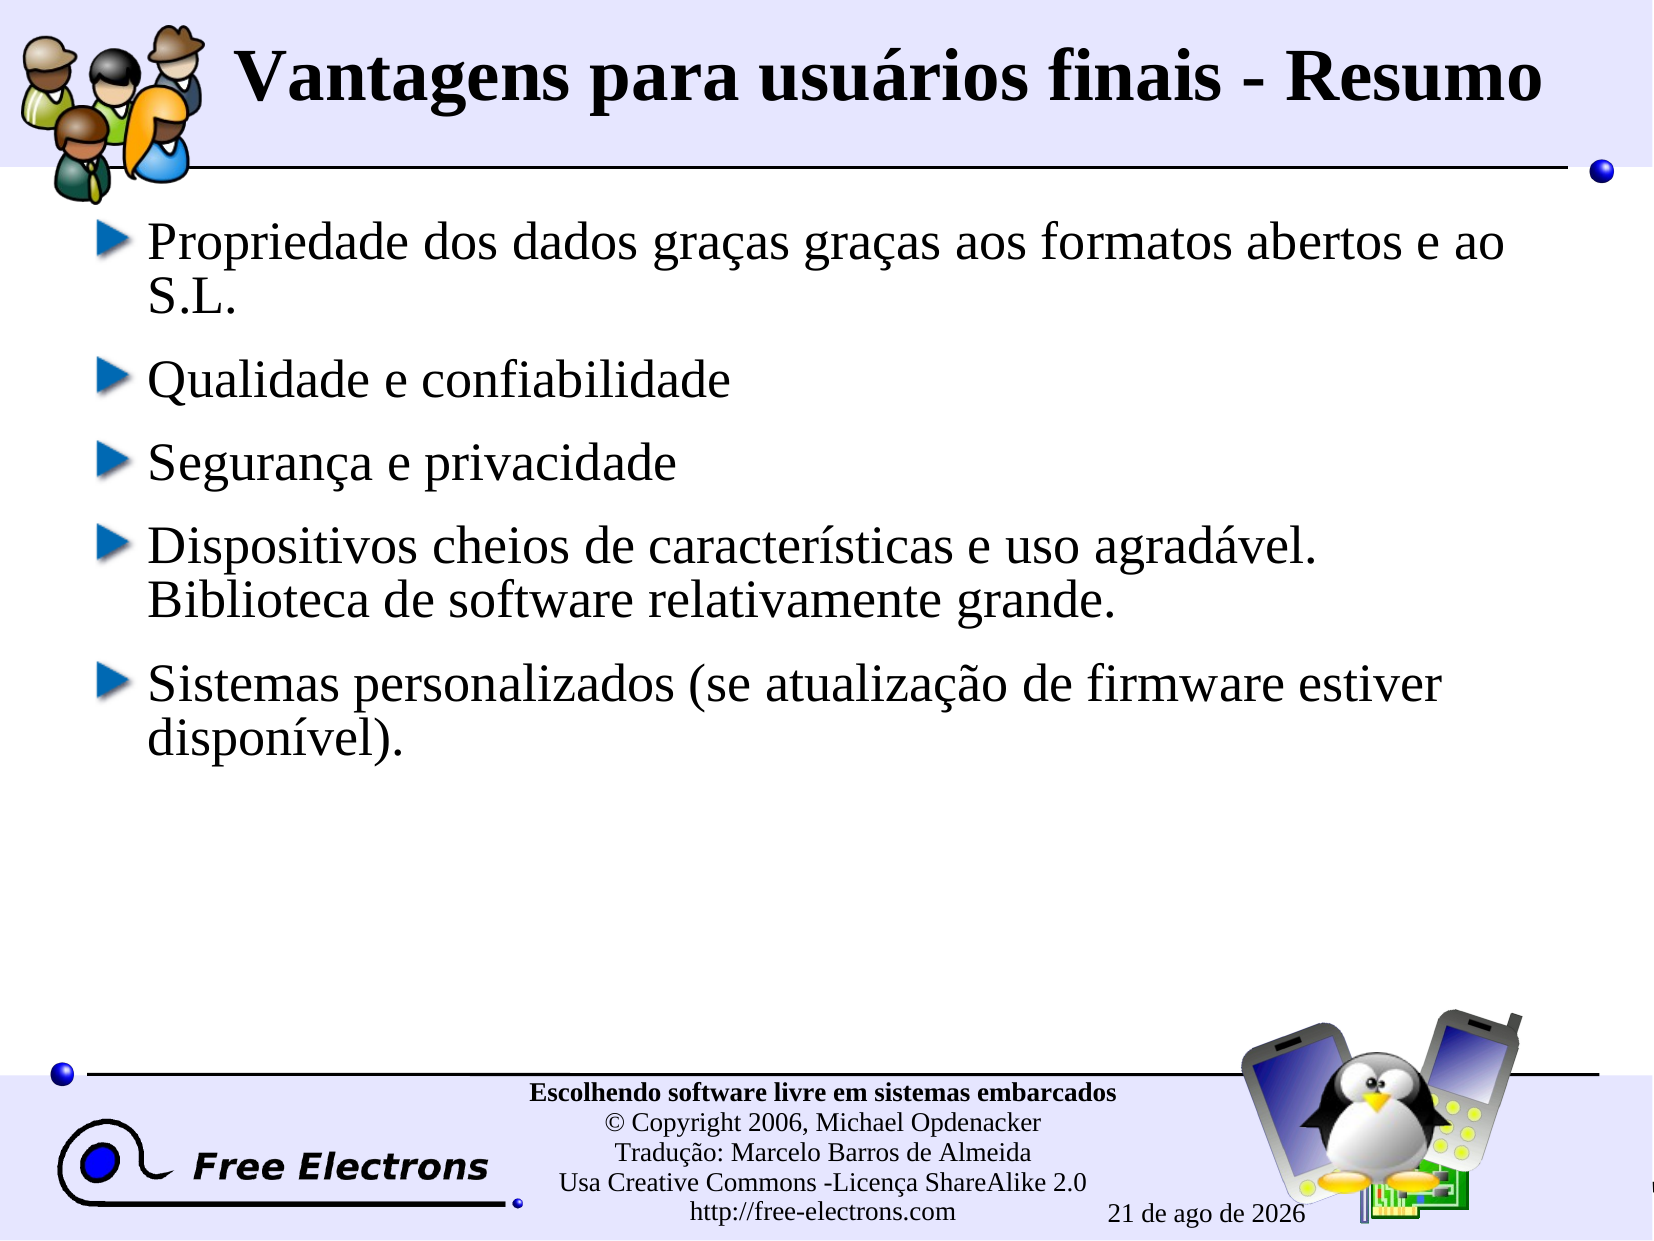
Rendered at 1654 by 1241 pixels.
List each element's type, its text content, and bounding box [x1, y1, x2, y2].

title Vantagens para usuários finais - Resumo [205, 25, 1653, 124]
list Propriedade dos dados graças graças aos formatos abertos e ao S.L. Qualidade e confiabilidade Segurança e privacidade Dispositivos cheios de características e uso agradável. Biblioteca de software relativamente grande. Sistemas personalizados (se atualização de firmware estiver disponível). [77, 216, 1542, 1067]
picture [21, 25, 205, 205]
picture [1231, 1067, 1520, 1241]
picture [50, 1108, 527, 1216]
